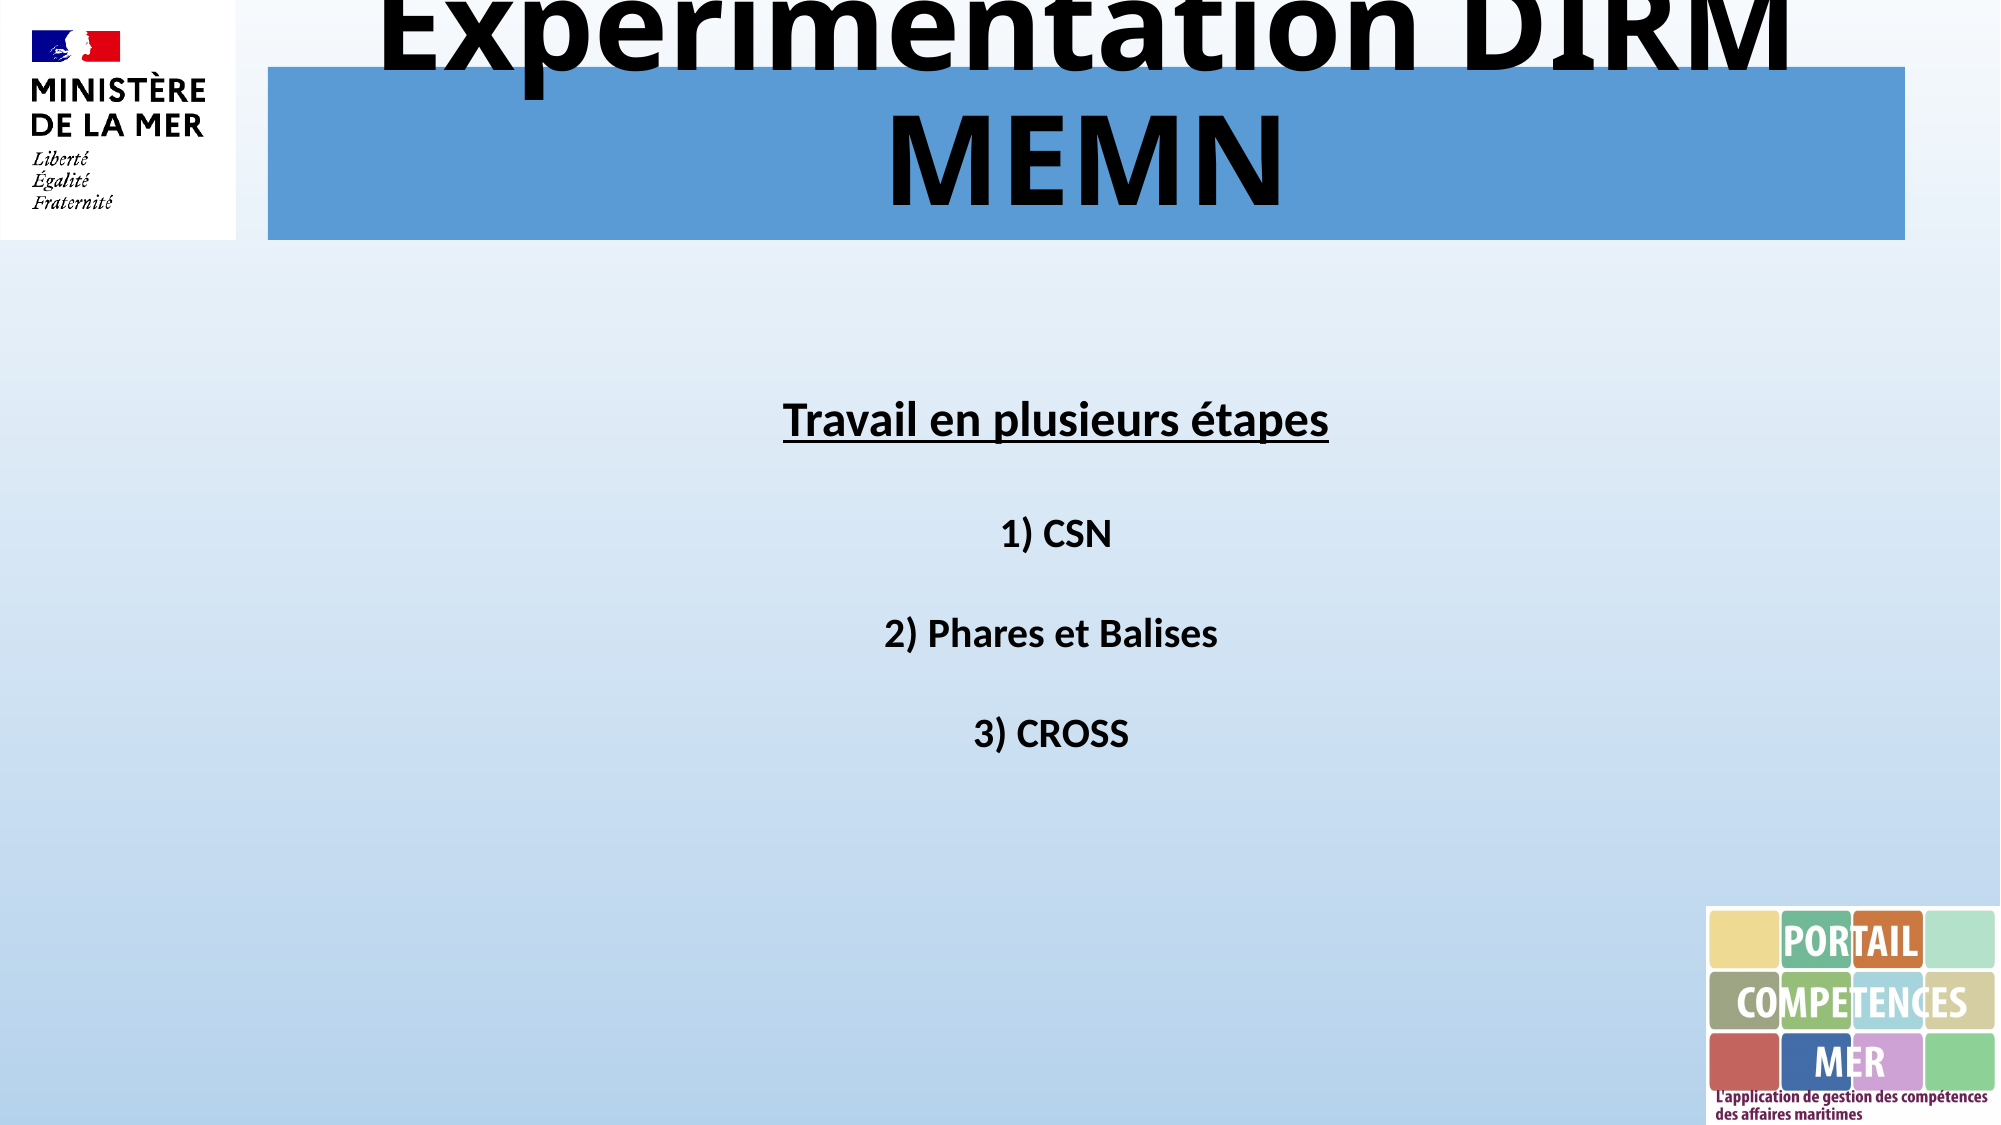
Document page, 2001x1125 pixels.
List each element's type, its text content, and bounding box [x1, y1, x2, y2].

title Expérimentation DIRM MEMN [267, 66, 1905, 240]
picture [0, 0, 236, 240]
text_box Travail en plusieurs étapes 1) CSN 2) Phares et Balises 3) CROSS [405, 378, 1707, 764]
picture [1706, 906, 2000, 1125]
